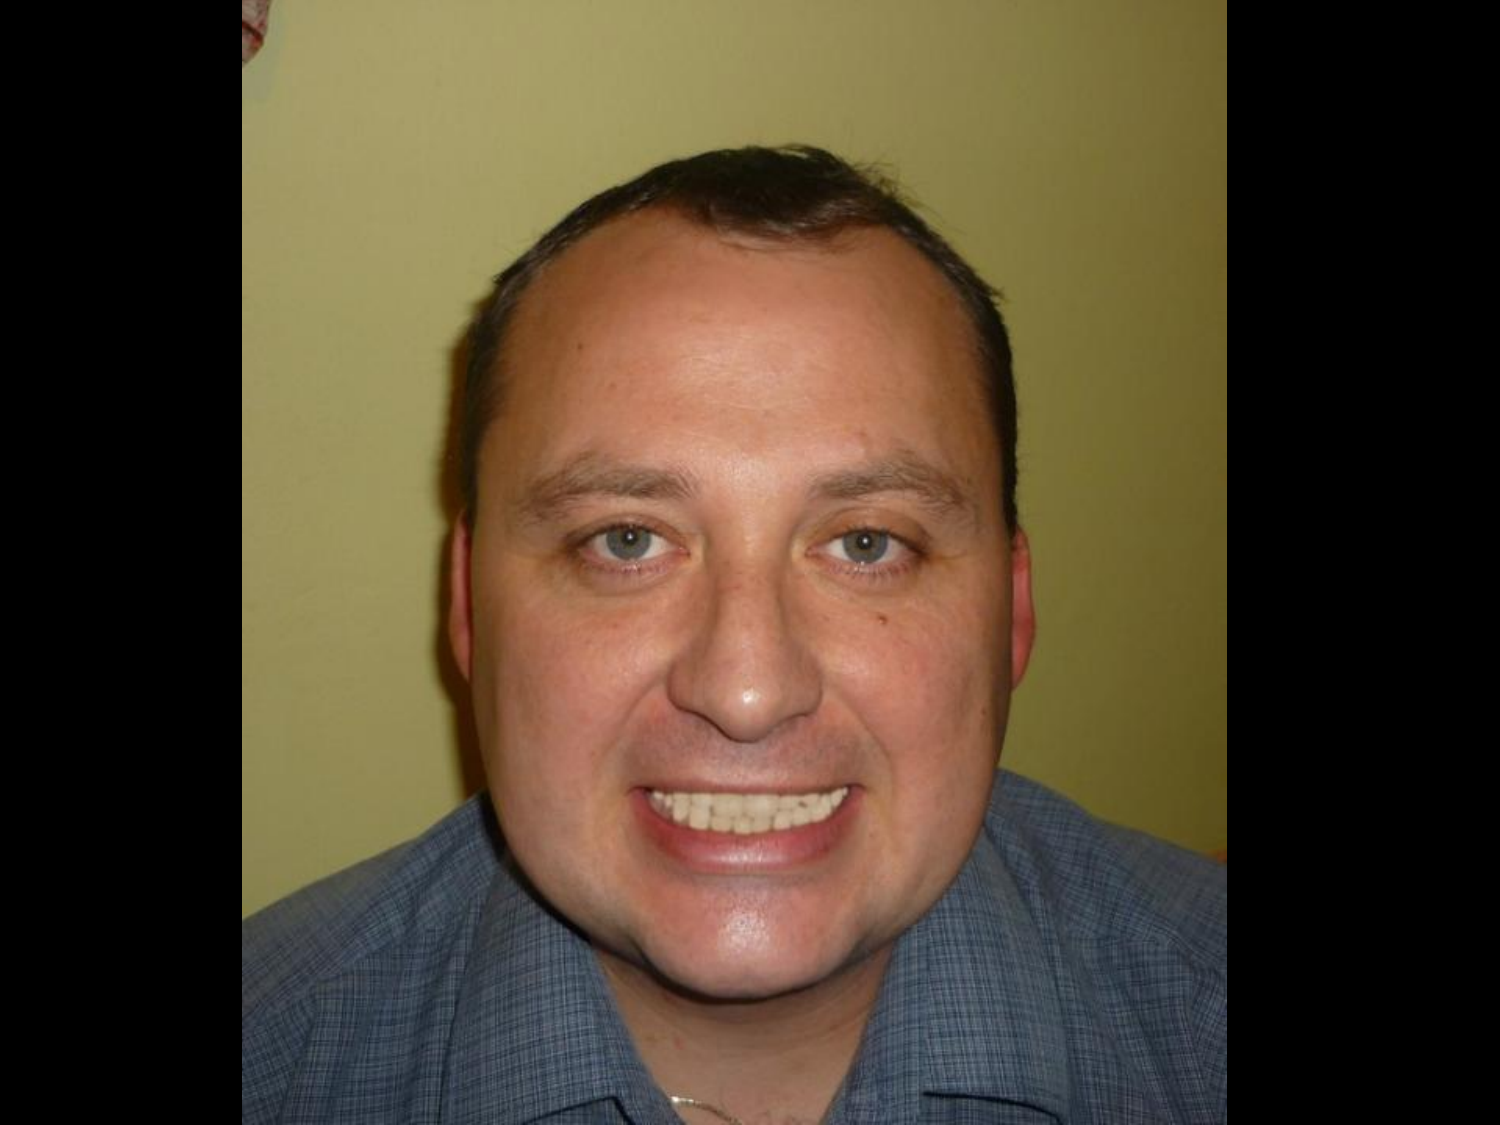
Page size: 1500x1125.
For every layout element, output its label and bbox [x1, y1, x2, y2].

picture [242, 0, 1227, 1125]
